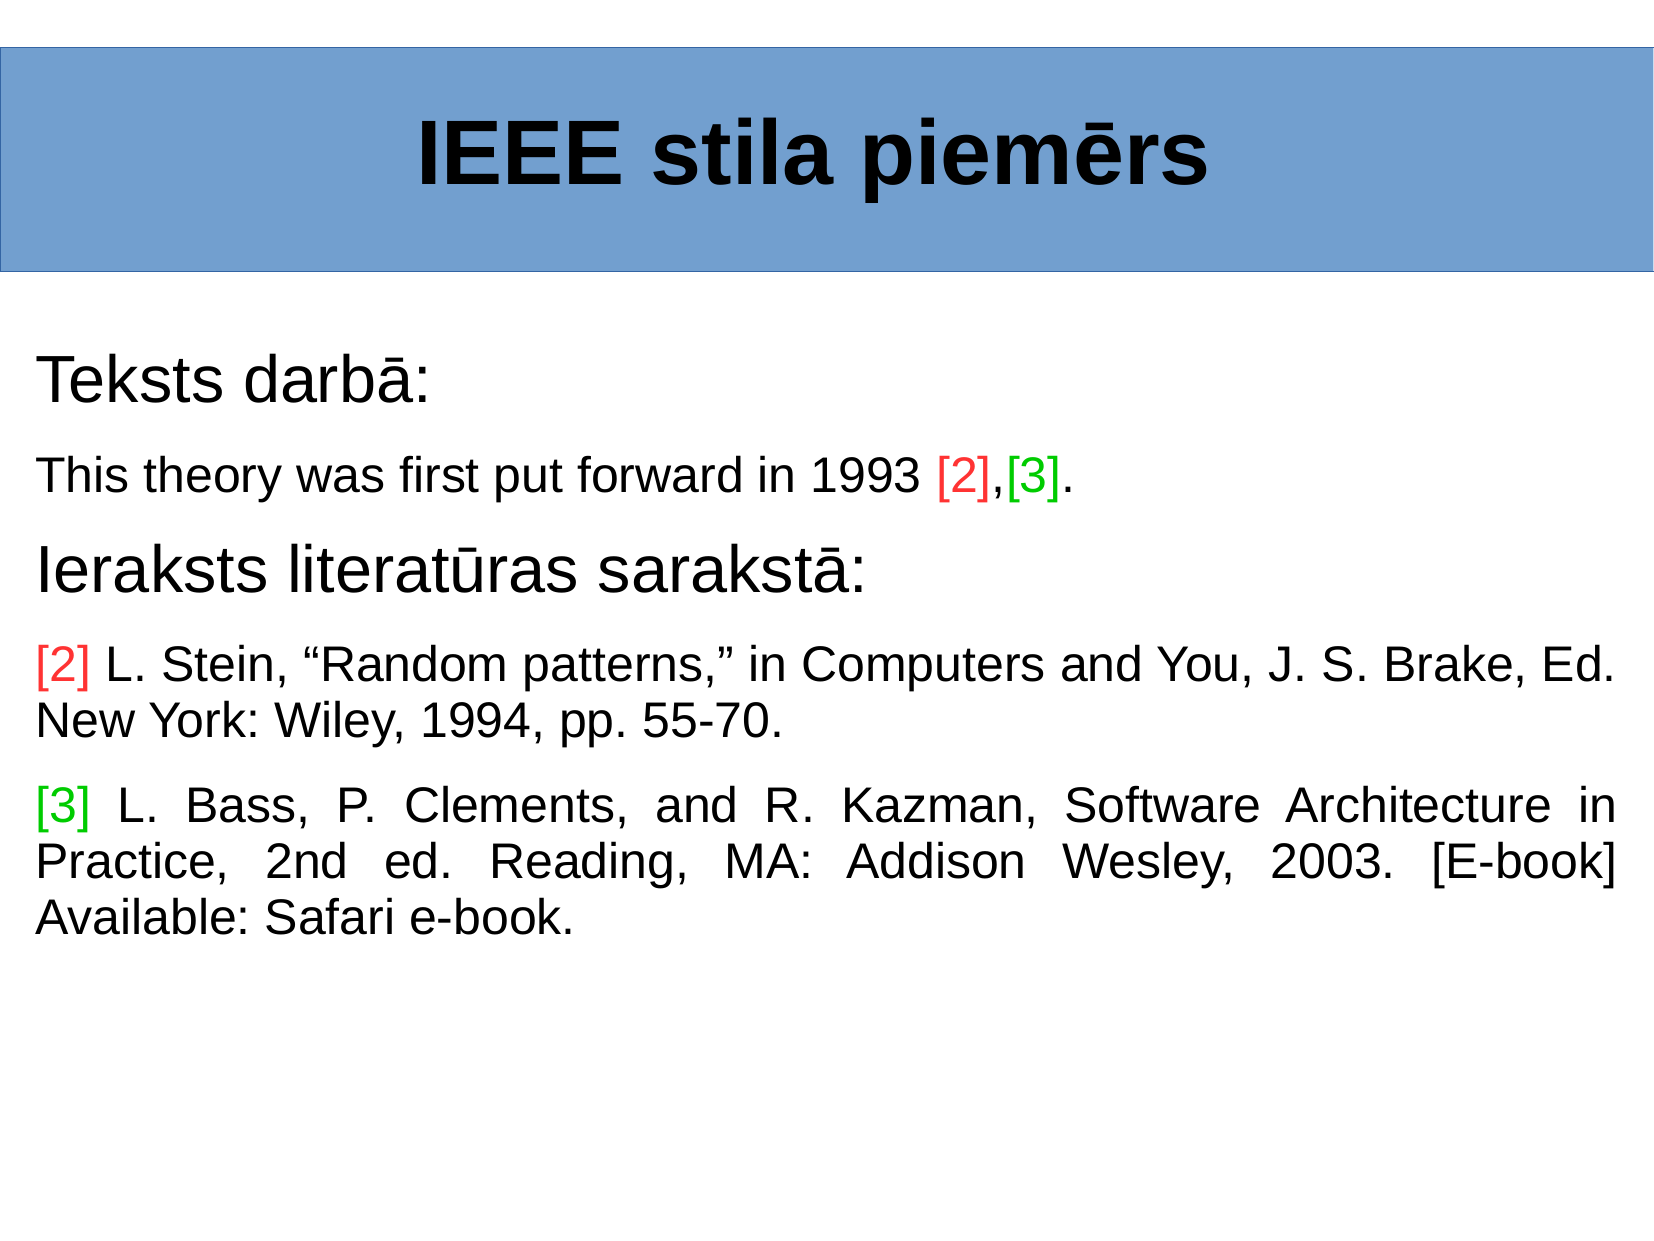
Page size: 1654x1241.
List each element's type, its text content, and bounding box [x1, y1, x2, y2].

list Teksts darbā: This theory was first put forward in 1993 [2],[3]. Ieraksts literatūras sarakstā: [2] L. Stein, “Random patterns,” in Computers and You, J. S. Brake, Ed. New York: Wiley, 1994, pp. 55-70. [3] L. Bass, P. Clements, and R. Kazman, Software Architecture in Practice, 2nd ed. Reading, MA: Addison Wesley, 2003. [E-book] Available: Safari e-book. [35, 342, 1619, 1193]
title IEEE stila piemērs [82, 49, 1571, 257]
text_box [0, 47, 1654, 272]
